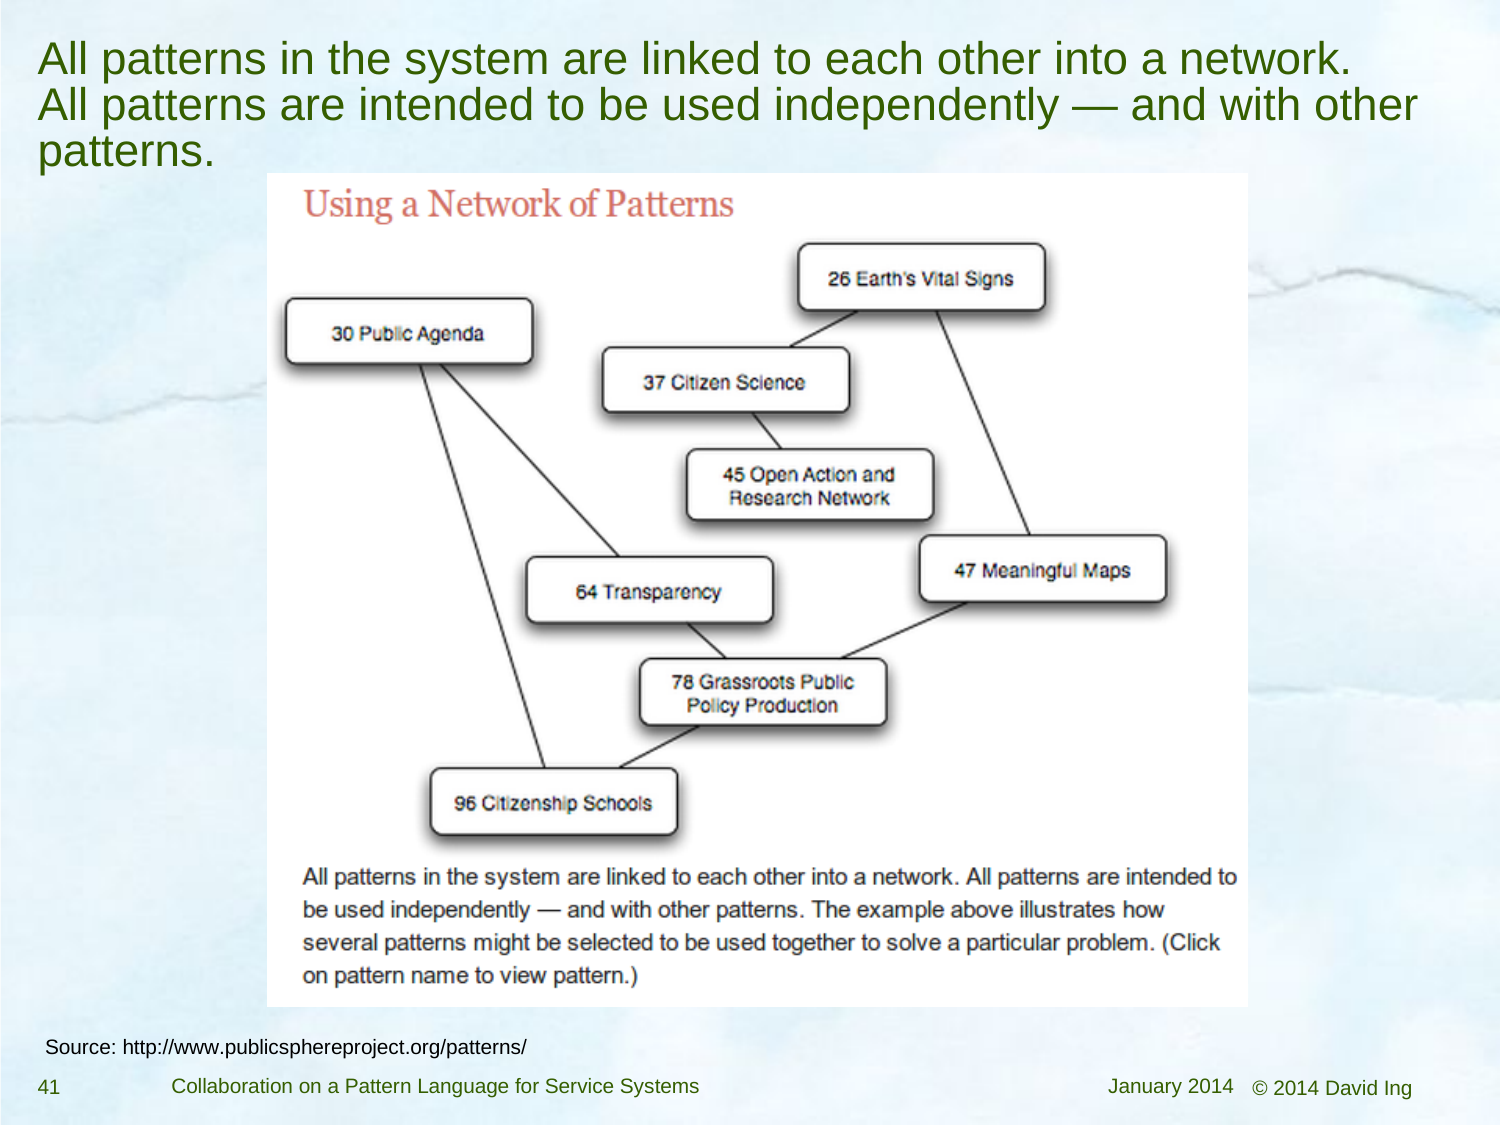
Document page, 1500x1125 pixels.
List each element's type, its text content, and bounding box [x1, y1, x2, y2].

text_box Source: http://www.publicsphereproject.org/patterns/ [30, 1026, 1426, 1088]
title All patterns in the system are linked to each other into a network. All patterns are intended to be used independently — and with other patterns. [37, 37, 1463, 182]
picture [0, 0, 1500, 1125]
